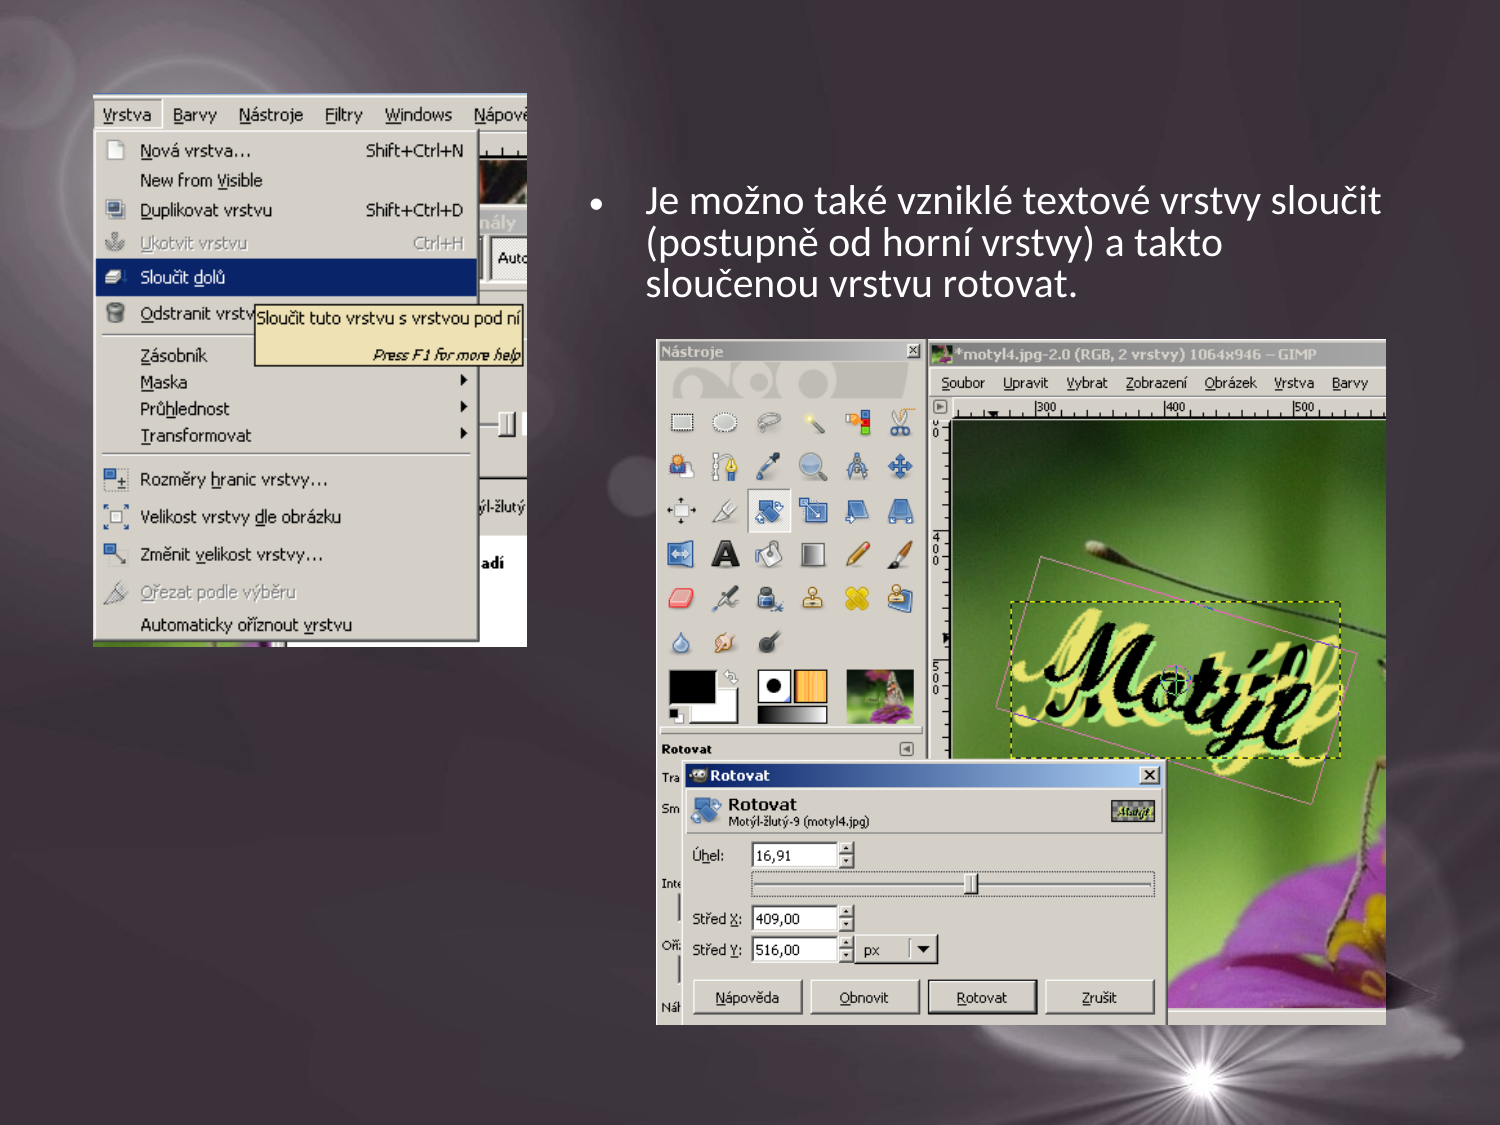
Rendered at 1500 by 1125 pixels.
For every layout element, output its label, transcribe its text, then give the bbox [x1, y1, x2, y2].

picture [0, 0, 1500, 1125]
list Je možno také vzniklé textové vrstvy sloučit (postupně od horní vrstvy) a takto sloučenou vrstvu rotovat. [574, 175, 1418, 387]
